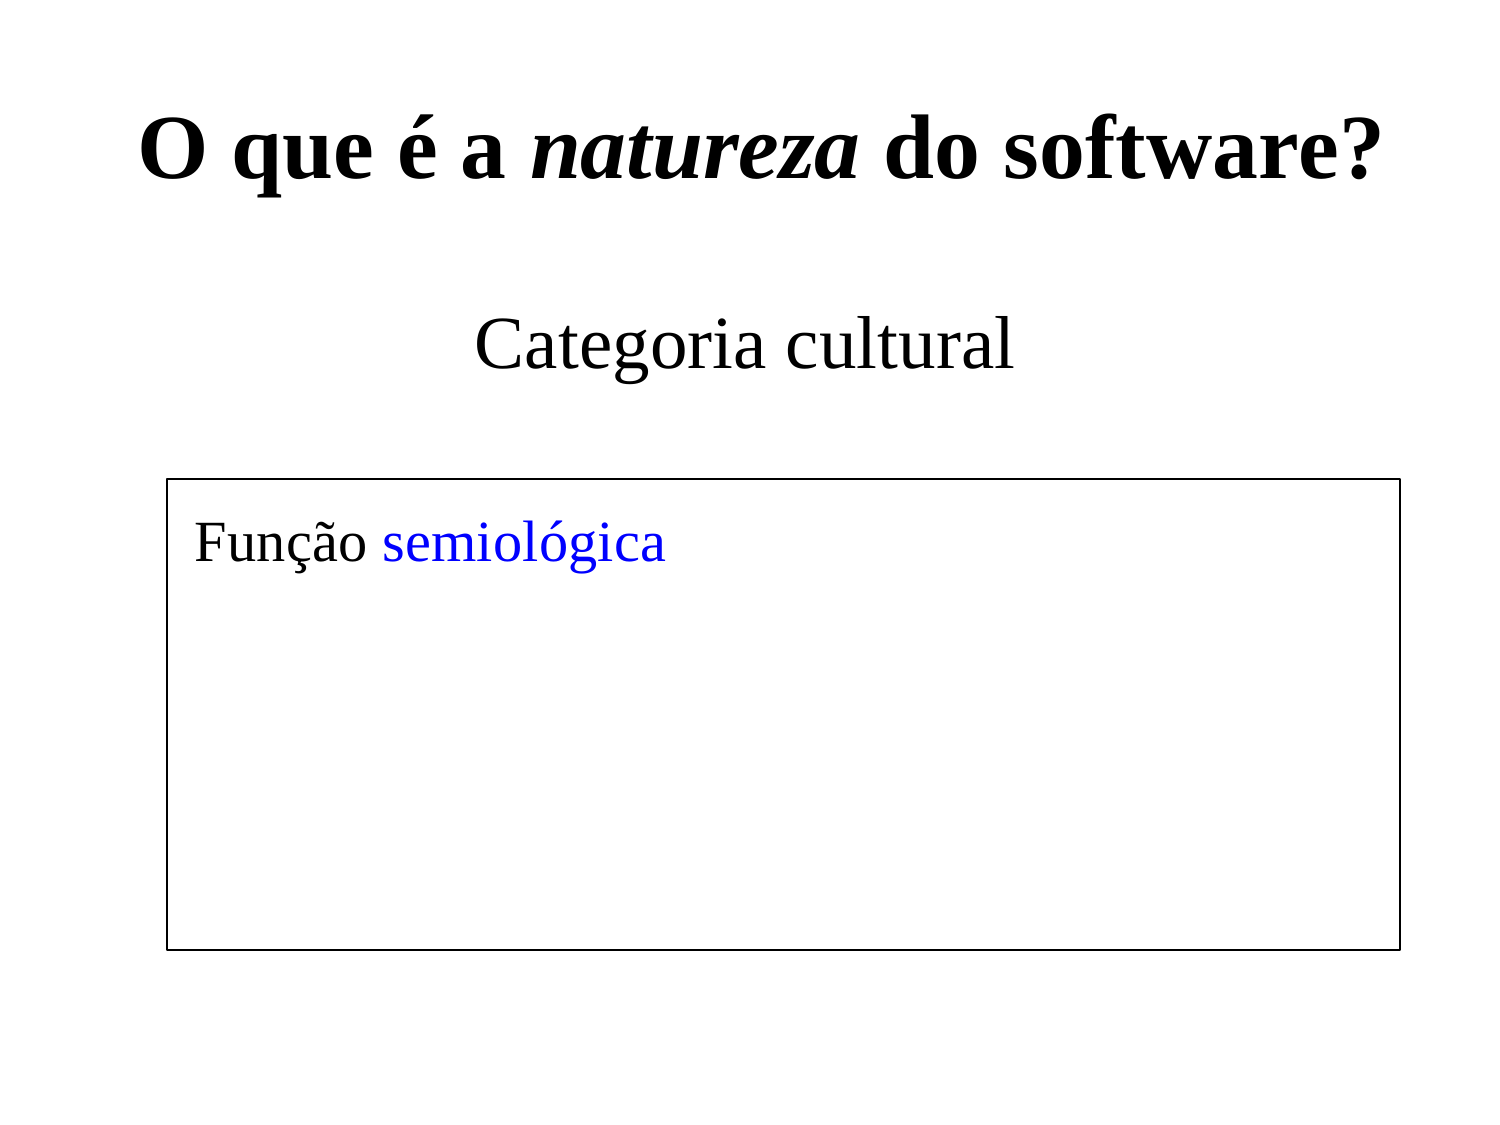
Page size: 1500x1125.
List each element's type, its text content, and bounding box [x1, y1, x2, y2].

text_box Função semiológica De cunho relacional entre função técnica e práticas sociais Derivada da semântica do código fonte [167, 478, 1400, 951]
text_box Categoria cultural [389, 297, 1103, 385]
title O que é a natureza do software? [68, 78, 1456, 218]
